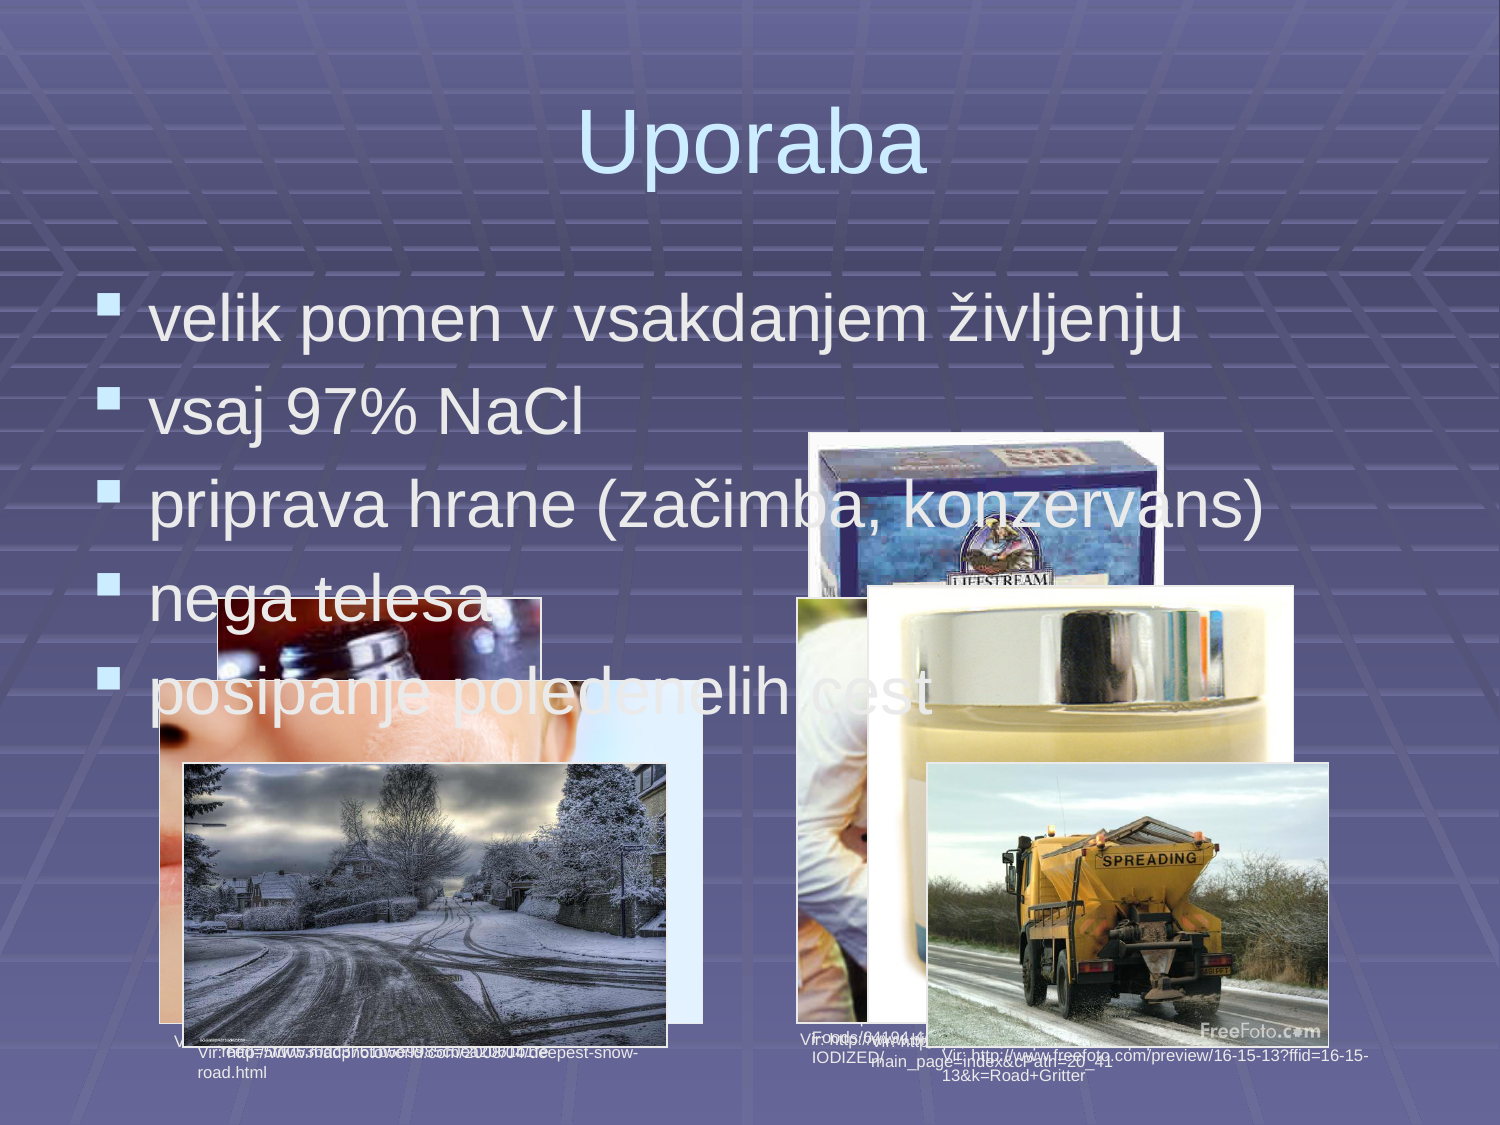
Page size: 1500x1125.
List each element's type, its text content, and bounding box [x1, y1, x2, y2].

text_box Vir: http://www.madphotoworld.com/2008/04/deepest-snow-road.html [183, 1034, 668, 1090]
text_box Vir: http://www.freefoto.com/preview/16-15-13?ffid=16-15-13&k=Road+Gritter [927, 1037, 1412, 1093]
text_box Vir: http://www.bighospitality.co.uk/item/1019/23/5/3 [785, 1021, 868, 1057]
list velik pomen v vsakdanjem življenju vsaj 97% NaCl priprava hrane (začimba, konzervans) nega telesa posipanje poledenelih cest [76, 267, 1427, 839]
text_box [797, 839, 1329, 1037]
text_box Vir: http://pureskinshop.com/index.php?main_page=index&cPath=20_41 [856, 1023, 927, 1078]
text_box [159, 839, 703, 1034]
title Uporaba [76, 42, 1427, 231]
